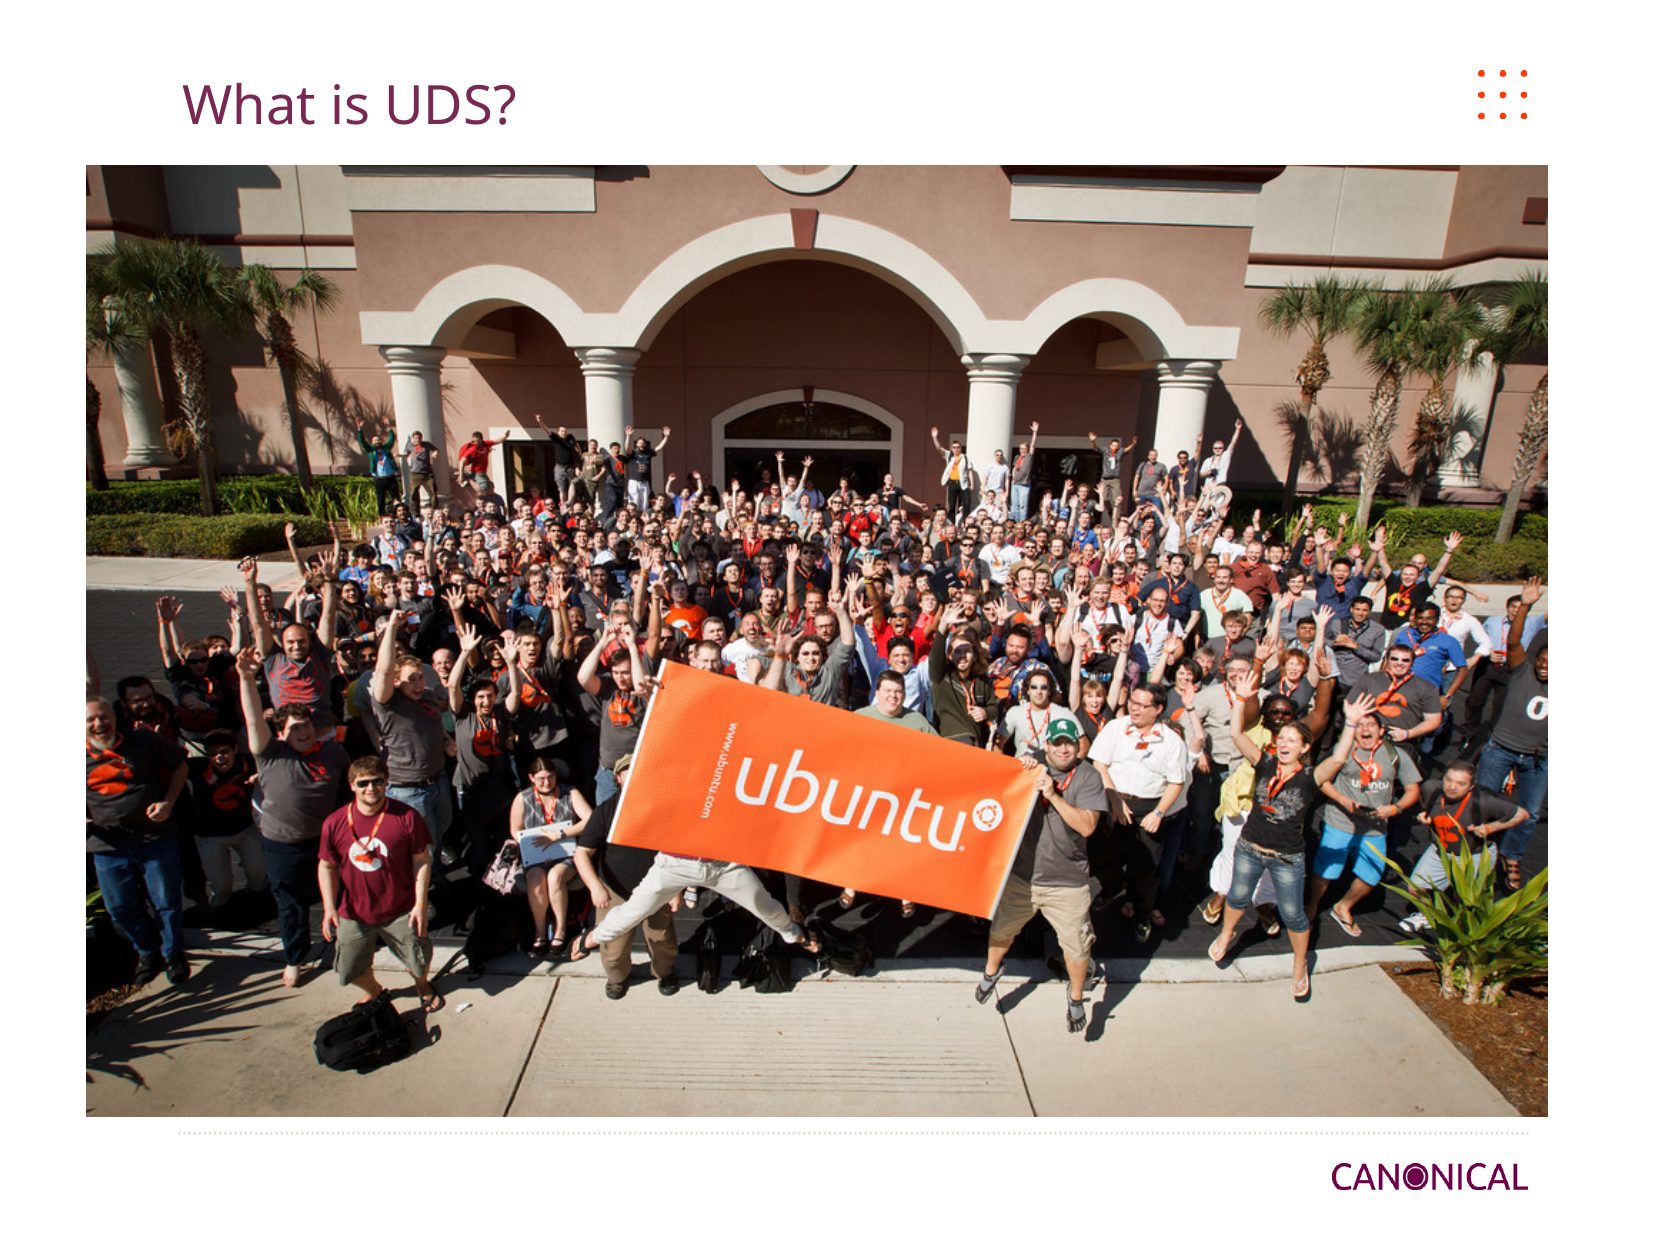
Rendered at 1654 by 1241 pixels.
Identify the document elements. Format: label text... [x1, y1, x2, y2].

text_box What is UDS? [167, 59, 521, 135]
picture [86, 165, 1548, 1117]
picture [1332, 1163, 1528, 1190]
picture [1478, 70, 1527, 119]
picture [177, 1129, 1532, 1136]
